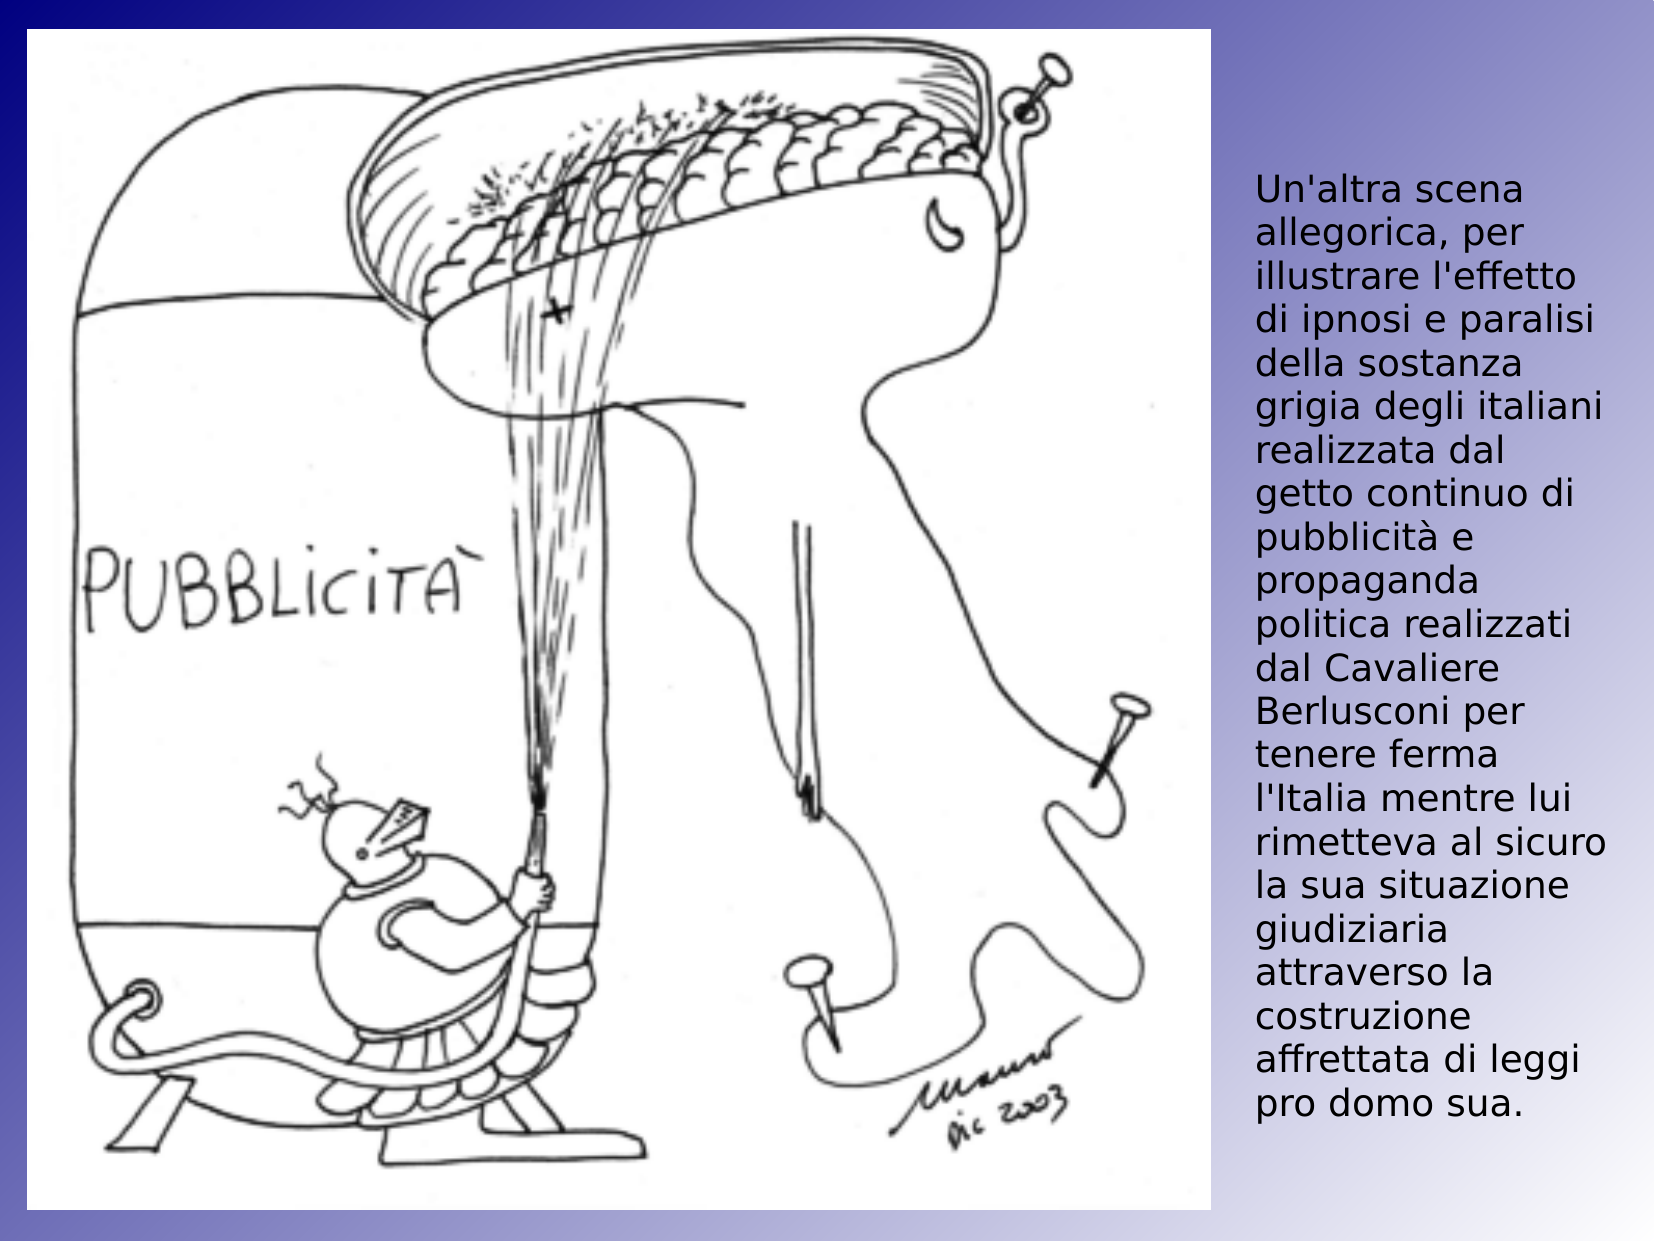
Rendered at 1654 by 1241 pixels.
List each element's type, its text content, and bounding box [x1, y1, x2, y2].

text_box Un'altra scena allegorica, per illustrare l'effetto di ipnosi e paralisi della sostanza grigia degli italiani realizzata dal getto continuo di pubblicità e propaganda politica realizzati dal Cavaliere Berlusconi per tenere ferma l'Italia mentre lui rimetteva al sicuro la sua situazione giudiziaria attraverso la costruzione affrettata di leggi pro domo sua. [1240, 29, 1625, 1211]
picture [27, 29, 1211, 1210]
